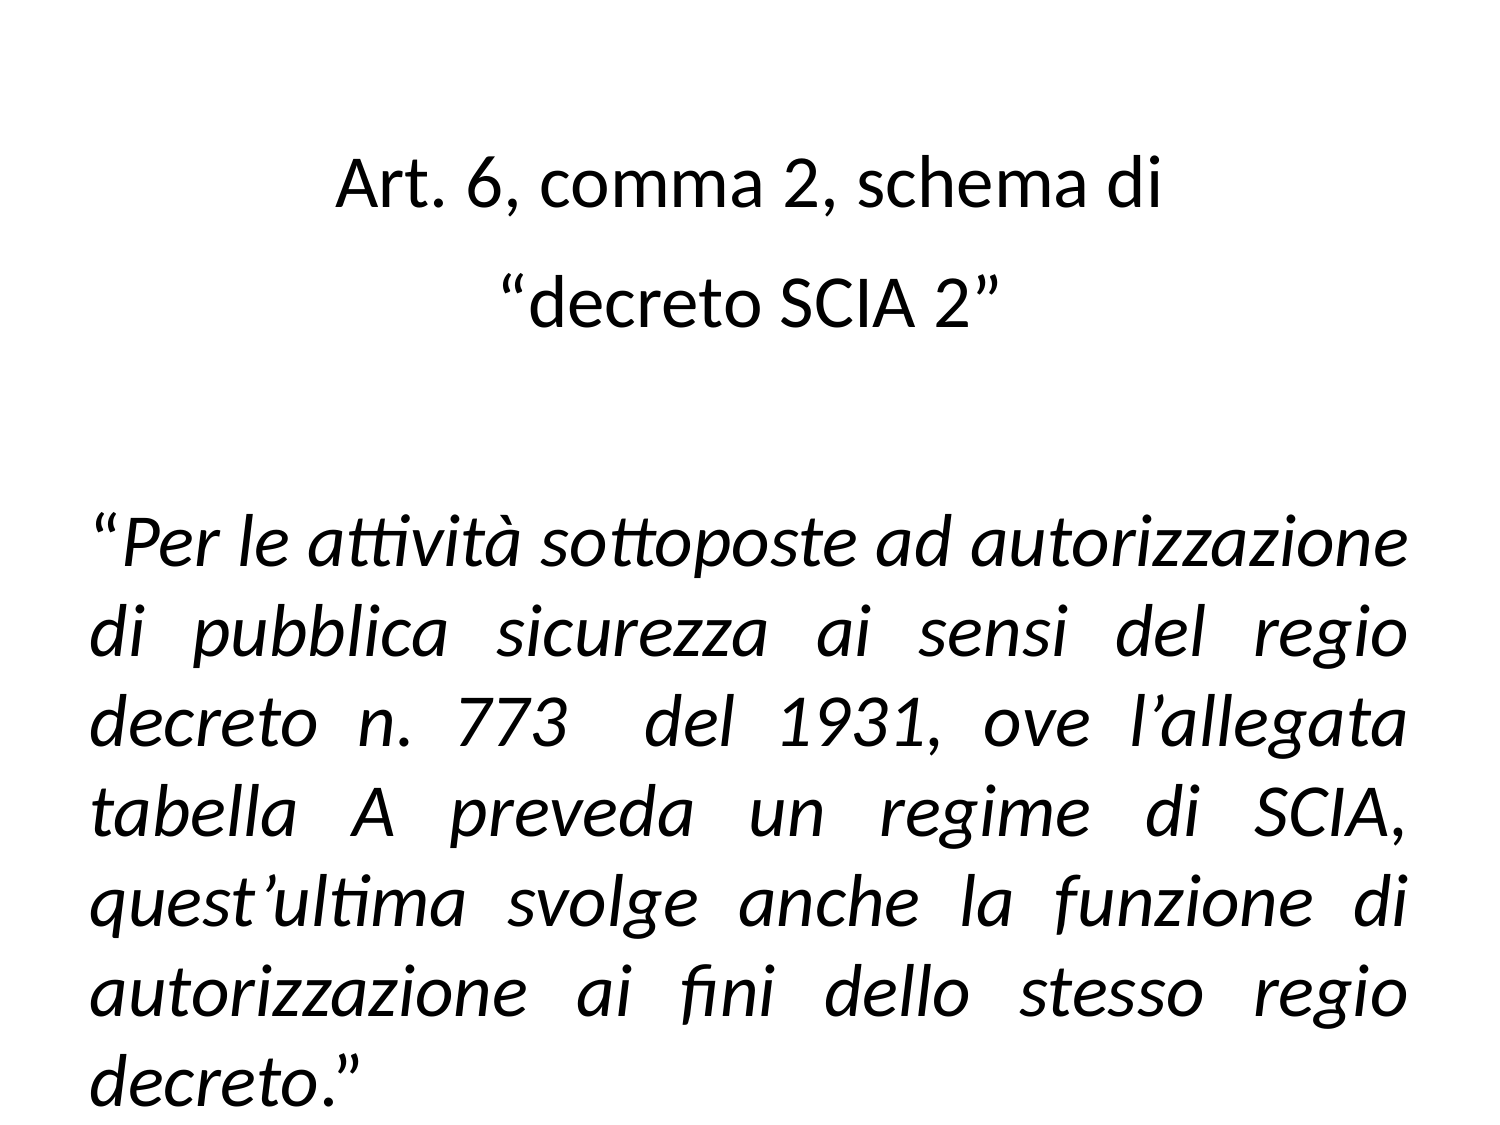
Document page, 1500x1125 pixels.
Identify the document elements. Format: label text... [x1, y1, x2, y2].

list Art. 6, comma 2, schema di “decreto SCIA 2” “Per le attività sottoposte ad autorizzazione di pubblica sicurezza ai sensi del regio decreto n. 773 del 1931, ove l’allegata tabella A preveda un regime di SCIA, quest’ultima svolge anche la funzione di autorizzazione ai fini dello stesso regio decreto.” [75, 125, 1425, 1005]
